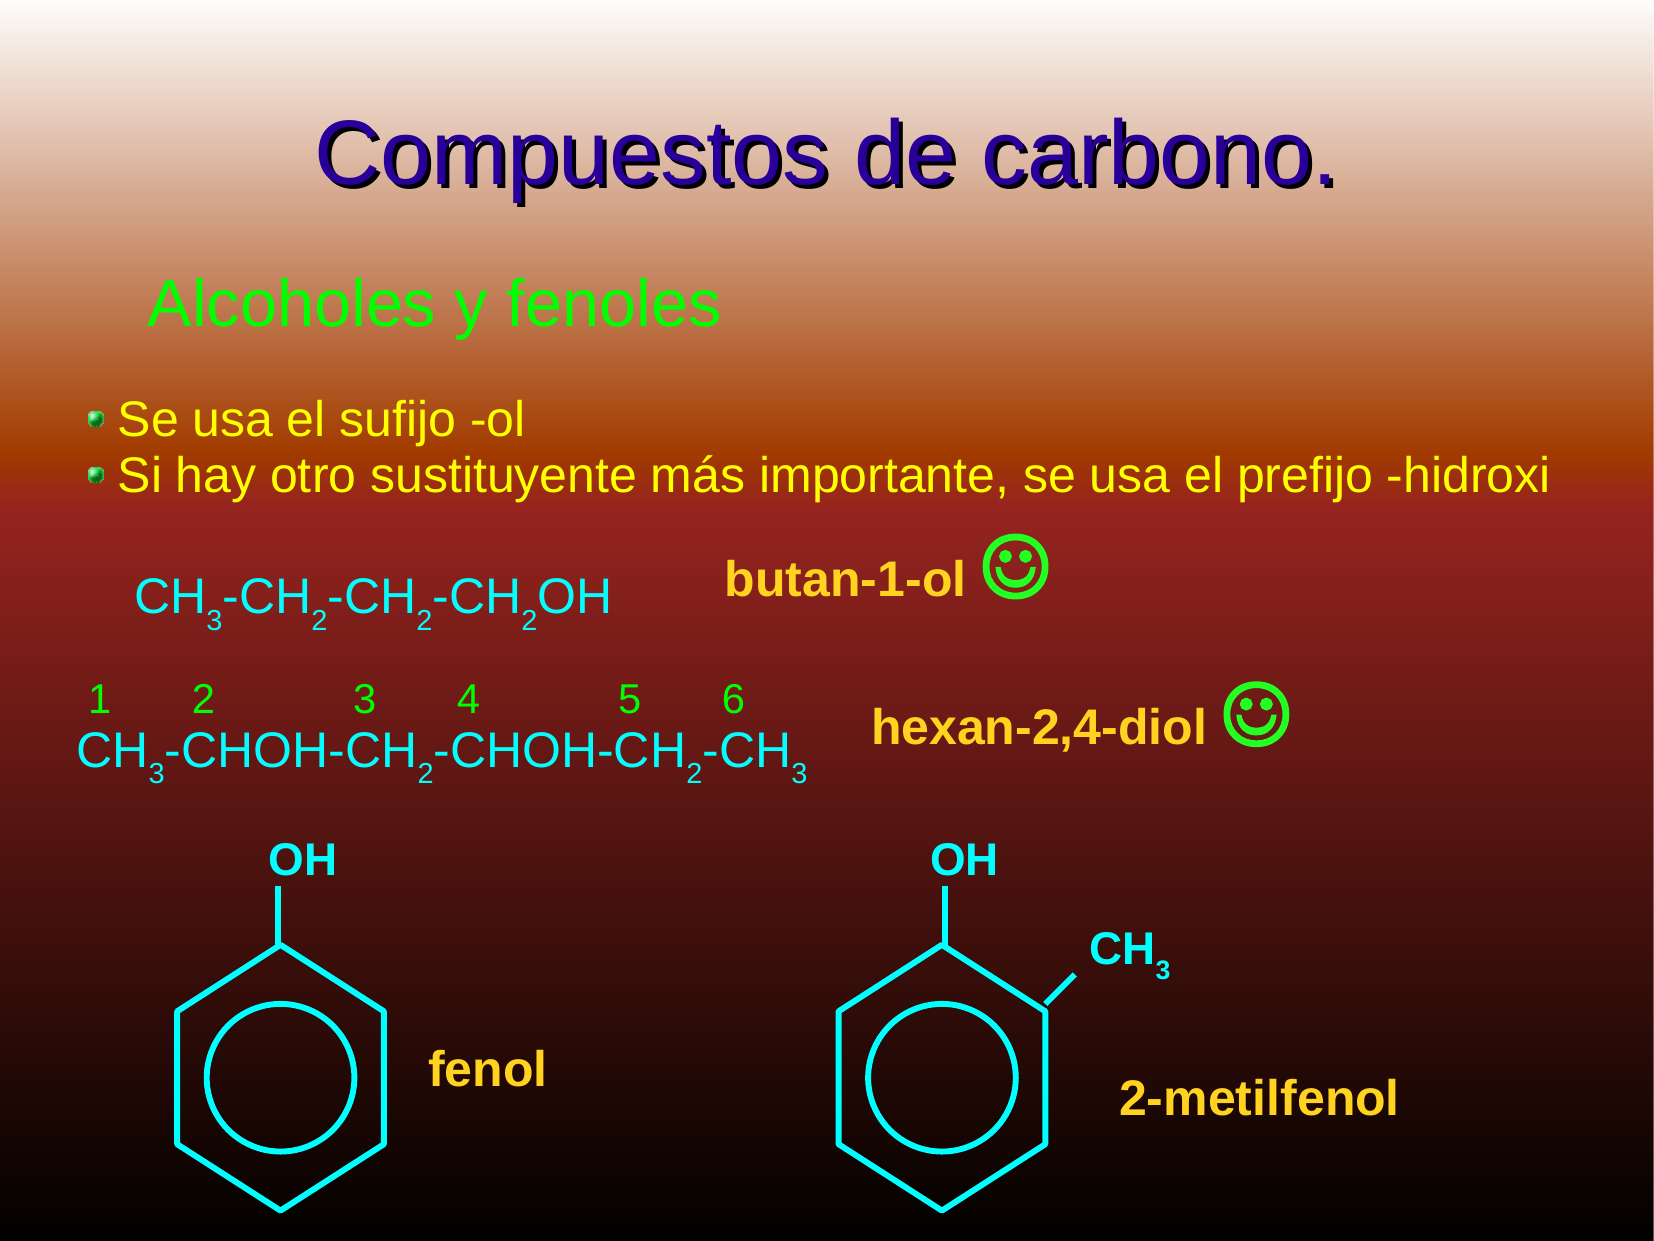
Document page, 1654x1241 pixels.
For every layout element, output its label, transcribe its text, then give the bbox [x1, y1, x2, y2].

list Alcoholes y fenoles [76, 265, 1182, 355]
text_box 2-metilfenol [1104, 1062, 1430, 1135]
text_box butan-1-ol  [709, 531, 1388, 639]
text_box hexan-2,4-diol  [856, 679, 1535, 787]
picture [0, 0, 1654, 1241]
title Compuestos de carbono. [82, 49, 1571, 257]
text_box fenol [413, 1033, 739, 1106]
text_box 1 2 3 4 5 6 CH3-CHOH-CH2-CHOH-CH2-CH3 [61, 668, 1254, 798]
text_box CH3-CH2-CH2-CH2OH [119, 561, 710, 644]
text_box CH3 [1074, 915, 1193, 994]
text_box OH [253, 826, 373, 894]
text_box OH [915, 826, 1034, 894]
text_box Se usa el sufijo -ol Si hay otro sustituyente más importante, se usa el prefijo -hidroxi [73, 383, 1595, 513]
